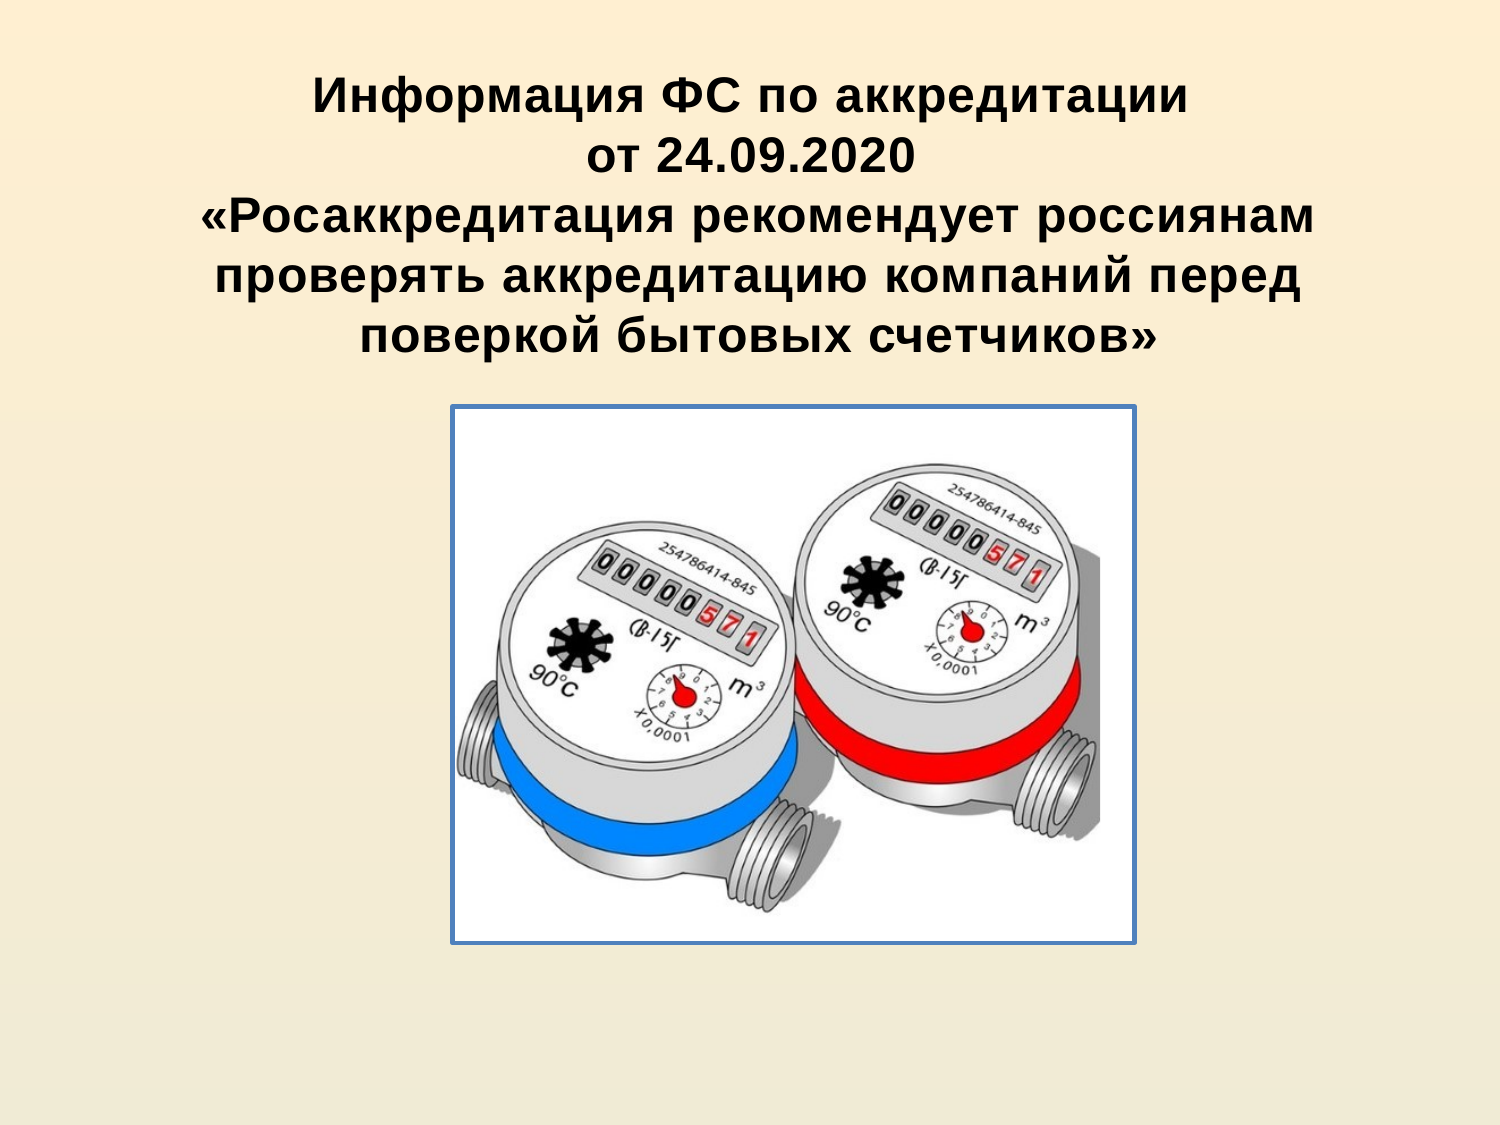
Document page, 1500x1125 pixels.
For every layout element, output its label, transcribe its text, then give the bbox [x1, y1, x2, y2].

text_box Информация ФС по аккредитации от 24.09.2020 «Росаккредитация рекомендует россиянам проверять аккредитацию компаний перед поверкой бытовых счетчиков» [180, 55, 1338, 370]
picture [454, 408, 1133, 941]
